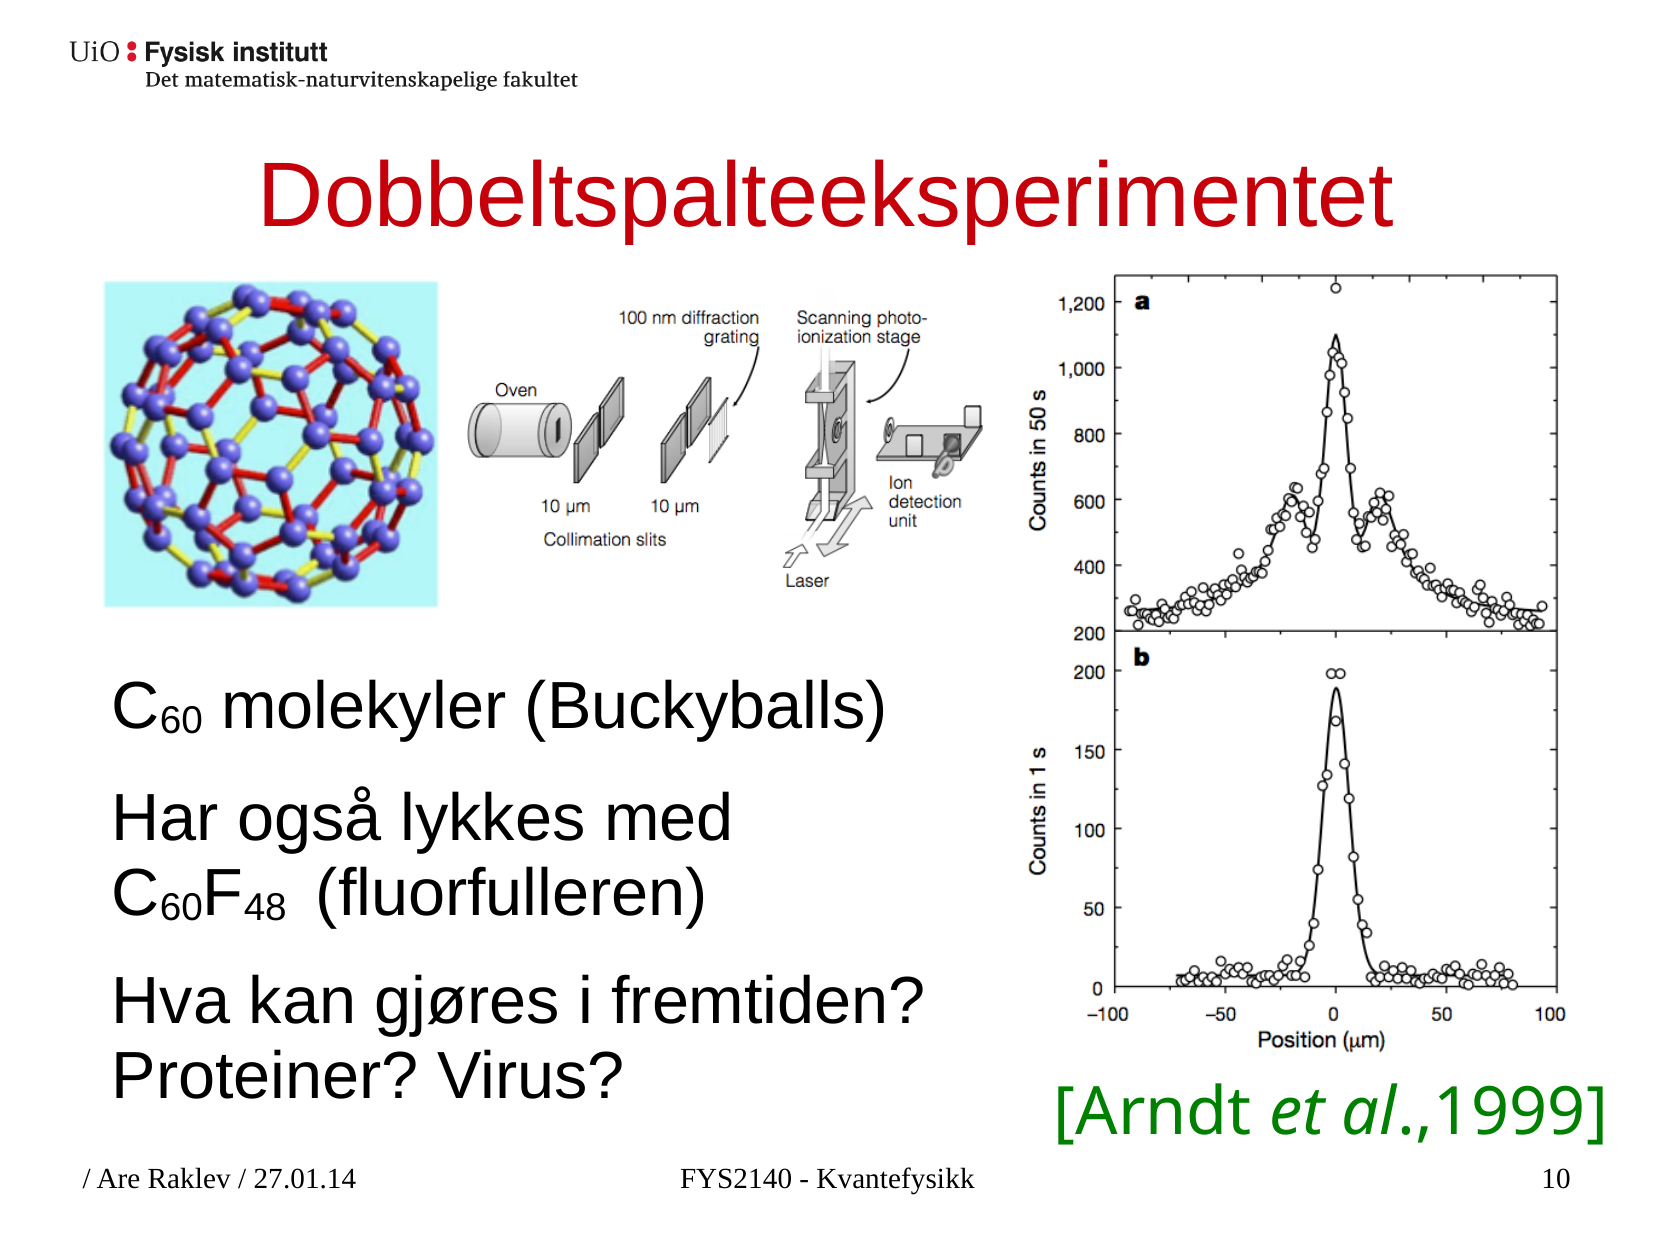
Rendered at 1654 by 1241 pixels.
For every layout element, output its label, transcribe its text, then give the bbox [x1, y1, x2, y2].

text_box C60 molekyler (Buckyballs) [96, 660, 960, 772]
text_box Hva kan gjøres i fremtiden? Proteiner? Virus? [96, 955, 976, 1120]
title Dobbeltspalteeksperimentet [82, 90, 1571, 298]
text_box [Arndt et al.,1999] [1015, 1055, 1595, 1146]
picture [68, 37, 581, 93]
picture [82, 258, 1621, 1062]
text_box Har også lykkes med C60F48 (fluorfulleren) [96, 772, 908, 955]
